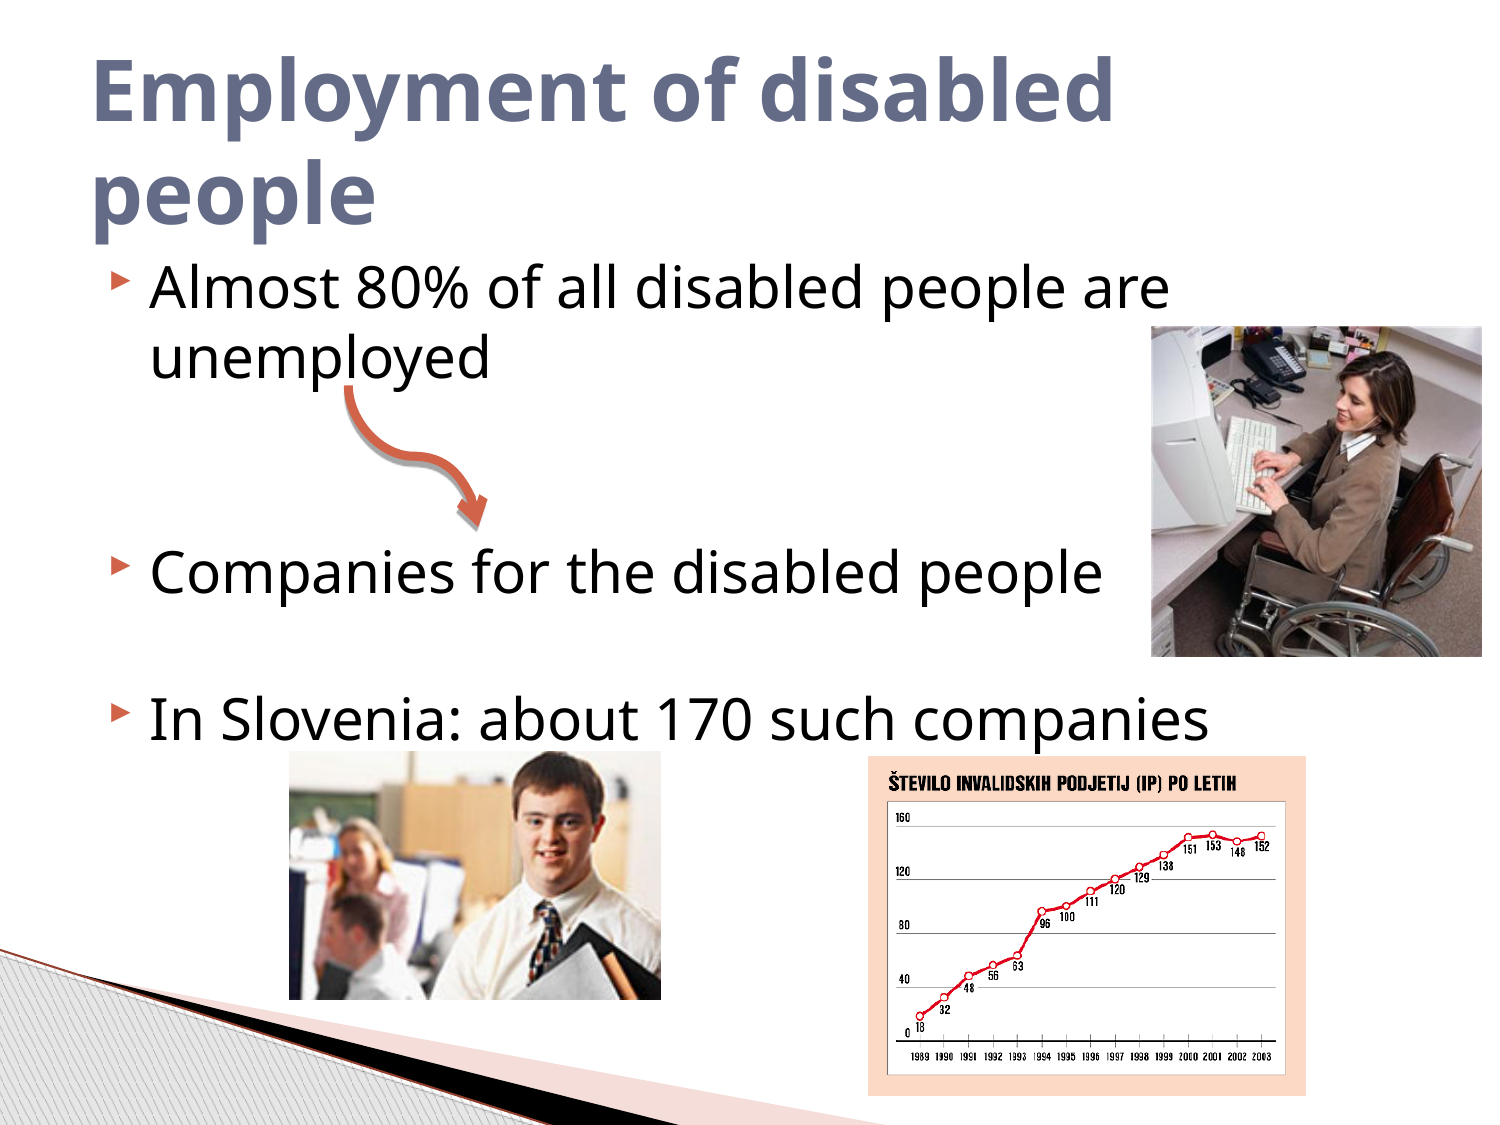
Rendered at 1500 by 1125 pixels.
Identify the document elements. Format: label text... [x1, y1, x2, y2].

picture [868, 756, 1306, 1096]
title Employment of disabled people [75, 45, 1425, 233]
list Almost 80% of all disabled people are unemployed Companies for the disabled people In Slovenia: about 170 such companies [75, 242, 1425, 986]
picture [1151, 326, 1482, 657]
picture [289, 751, 661, 1000]
